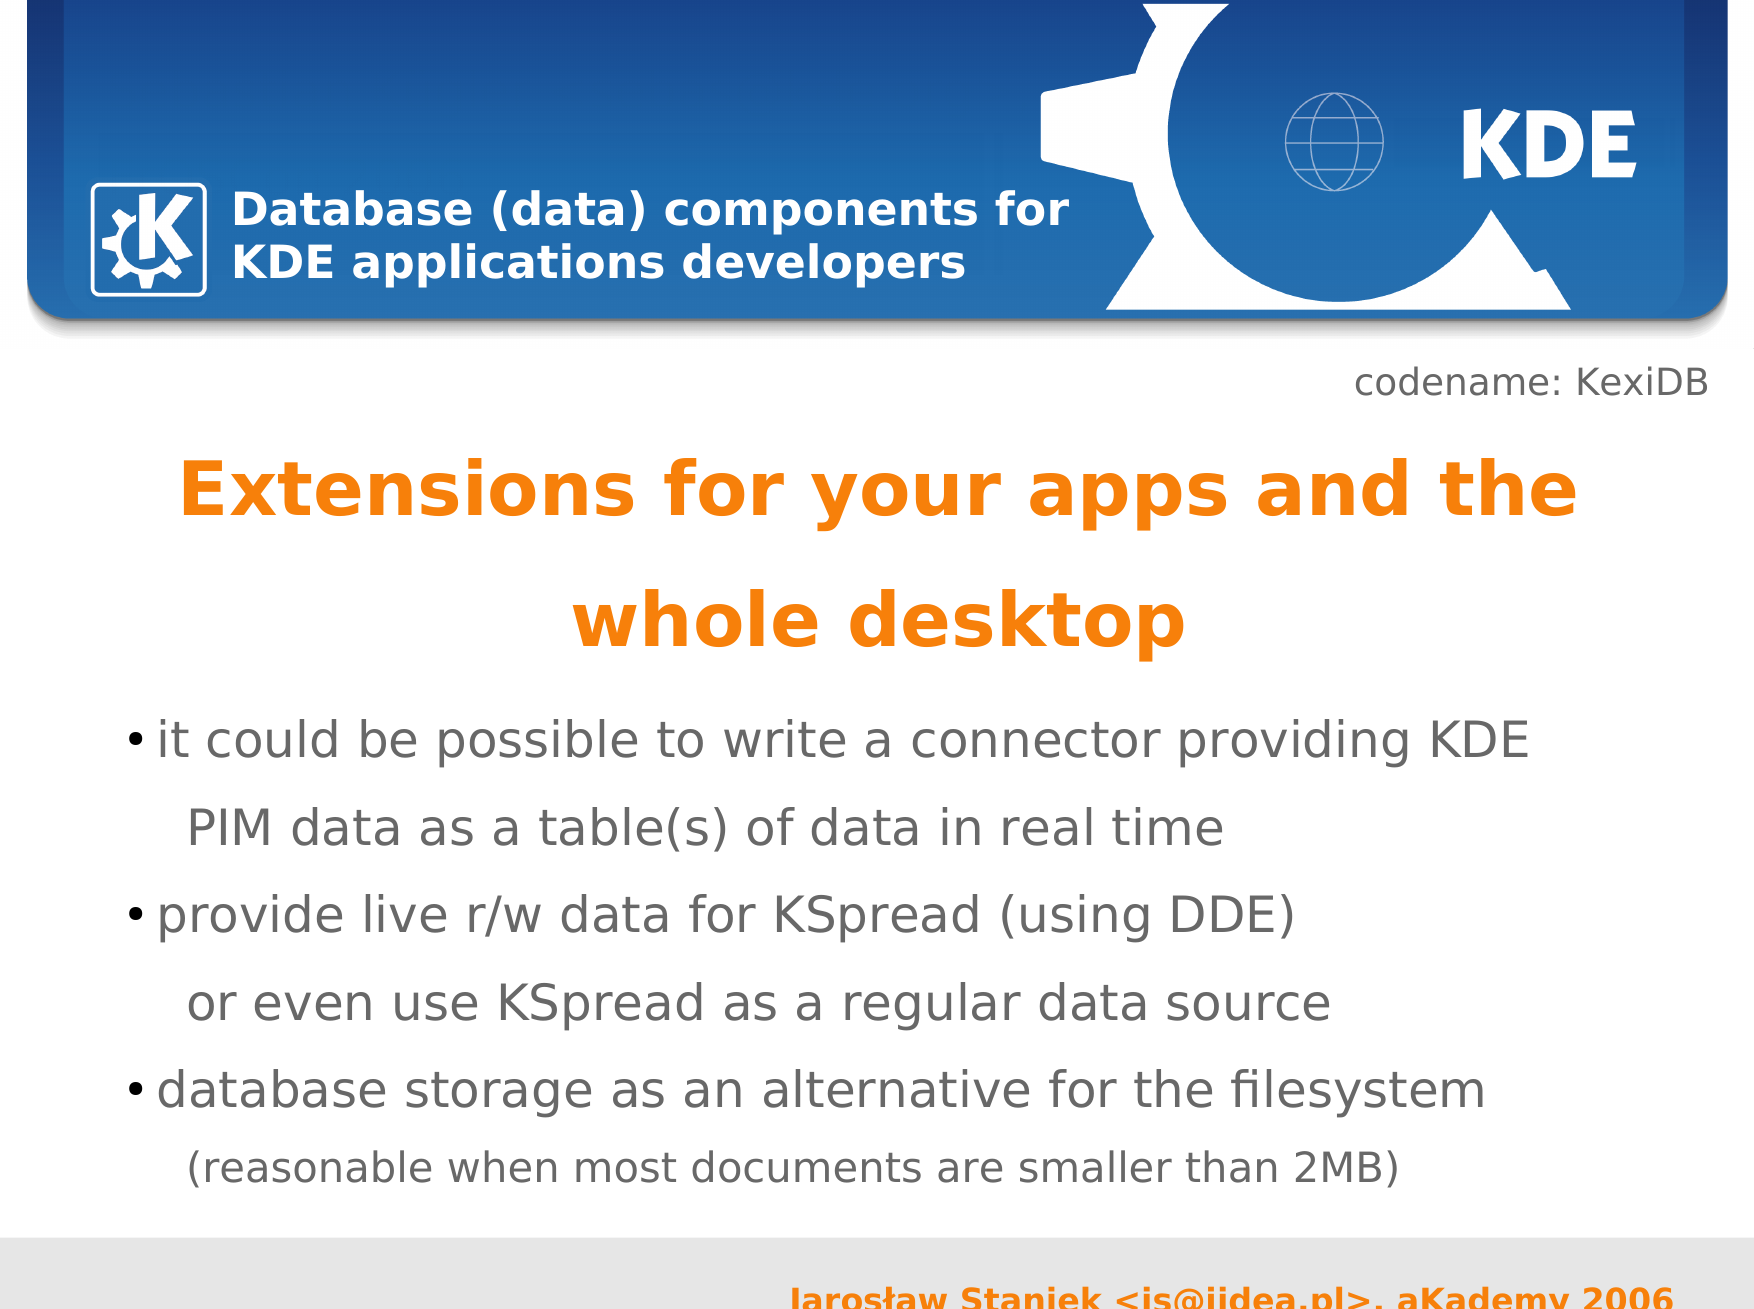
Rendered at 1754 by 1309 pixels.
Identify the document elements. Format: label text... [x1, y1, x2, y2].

text_box Extensions for your apps and the whole desktop [122, 395, 1606, 629]
text_box it could be possible to write a connector providing KDE PIM data as a table(s) of data in real time provide live r/w data for KSpread (using DDE) or even use KSpread as a regular data source database storage as an alternative for the filesystem (reasonable when most documents are smaller than 2MB) [112, 675, 1650, 1201]
picture [0, 0, 1754, 349]
